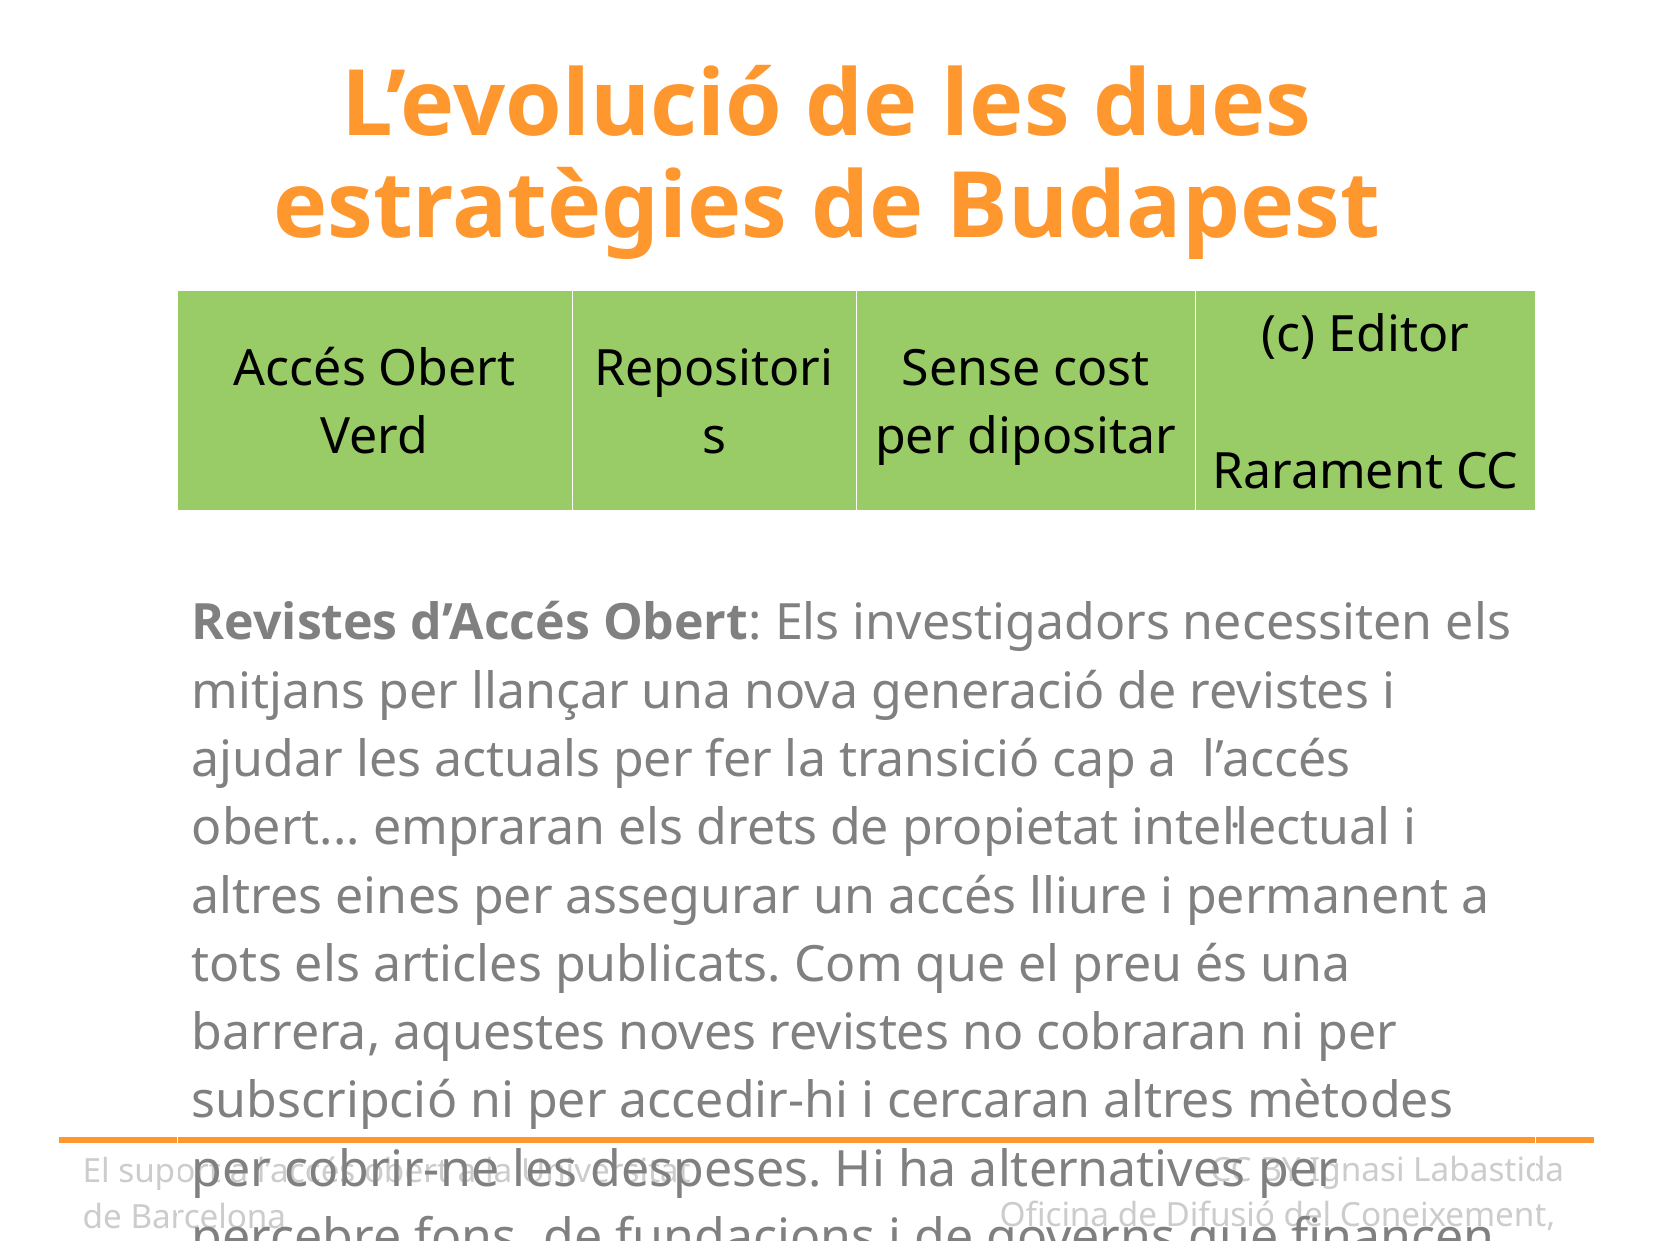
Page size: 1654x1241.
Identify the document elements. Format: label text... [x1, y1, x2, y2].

title L’evolució de les dues estratègies de Budapest [82, 49, 1571, 257]
table_cell Revistes d’Accés Obert: Els investigadors necessiten els mitjans per llançar una nova generació de revistes i ajudar les actuals per fer la transició cap a l’accés obert... empraran els drets de propietat intel·lectual i altres eines per assegurar un accés lliure i permanent a tots els articles publicats. Com que el preu és una barrera, aquestes noves revistes no cobraran ni per subscripció ni per accedir-hi i cercaran altres mètodes per cobrir-ne les despeses. Hi ha alternatives per percebre fons, de fundacions i de governs que financen la recerca, d'universitats i de laboratoris que tenen investigadors, ... No cal afavorir una solució, cal cercar alternatives creatives. [178, 511, 1535, 1241]
table_header Repositoris [573, 291, 856, 510]
table_header Accés Obert Verd [178, 291, 572, 510]
table_header Sense cost per dipositar [857, 291, 1195, 510]
table_header (c) Editor Rarament CC [1196, 291, 1535, 510]
